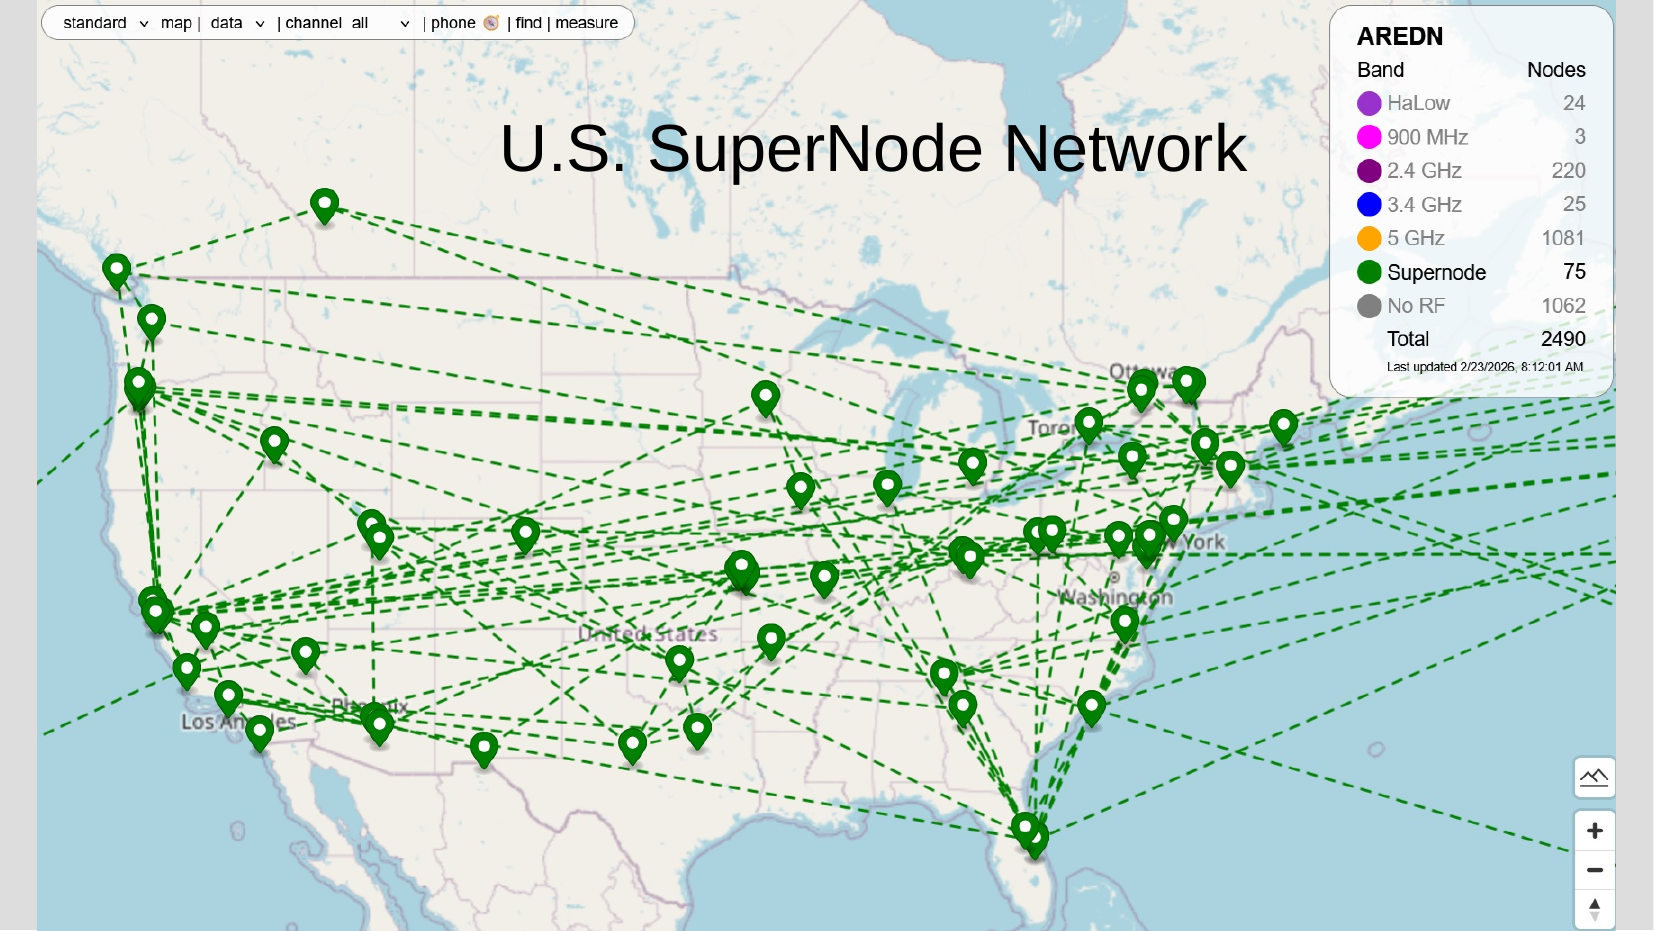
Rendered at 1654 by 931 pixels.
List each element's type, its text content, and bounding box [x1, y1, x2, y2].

picture [37, 0, 1616, 931]
subtitle U.S. SuperNode Network [461, 109, 1287, 263]
